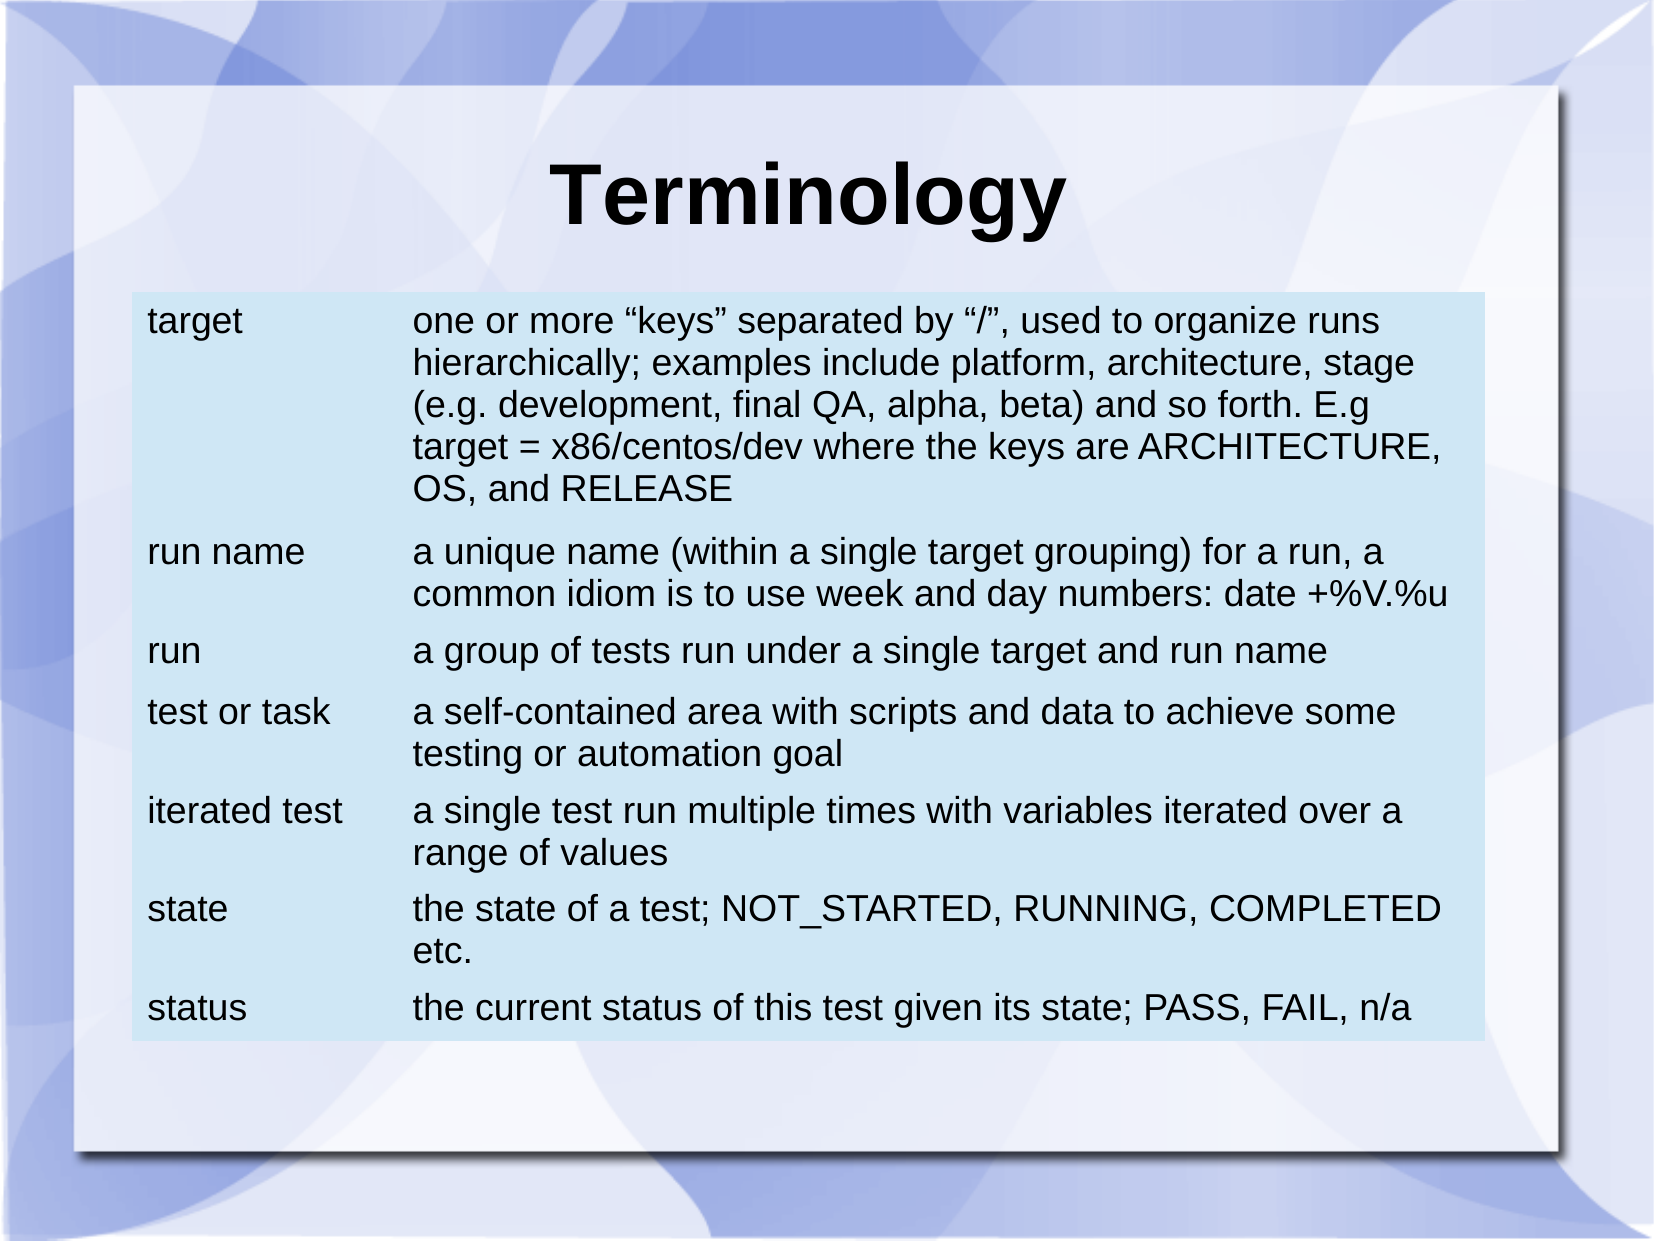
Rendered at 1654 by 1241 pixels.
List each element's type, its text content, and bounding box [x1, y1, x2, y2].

table_cell status [132, 979, 398, 1041]
table_cell run [132, 622, 398, 683]
picture [0, 0, 1654, 1241]
table_cell a self-contained area with scripts and data to achieve some testing or automation goal [398, 683, 1485, 782]
table_cell run name [132, 523, 398, 622]
table_cell a group of tests run under a single target and run name [398, 622, 1485, 683]
table_cell the current status of this test given its state; PASS, FAIL, n/a [398, 979, 1485, 1041]
table_cell a unique name (within a single target grouping) for a run, a common idiom is to use week and day numbers: date +%V.%u [398, 523, 1485, 622]
table_cell the state of a test; NOT_STARTED, RUNNING, COMPLETED etc. [398, 881, 1485, 979]
table_cell a single test run multiple times with variables iterated over a range of values [398, 782, 1485, 881]
title Terminology [82, 90, 1536, 298]
table_cell test or task [132, 683, 398, 782]
table_header target [132, 292, 398, 523]
table_header one or more “keys” separated by “/”, used to organize runs hierarchically; examples include platform, architecture, stage (e.g. development, final QA, alpha, beta) and so forth. E.g target = x86/centos/dev where the keys are ARCHITECTURE, OS, and RELEASE [398, 292, 1485, 523]
table_cell iterated test [132, 782, 398, 881]
table_cell state [132, 881, 398, 979]
